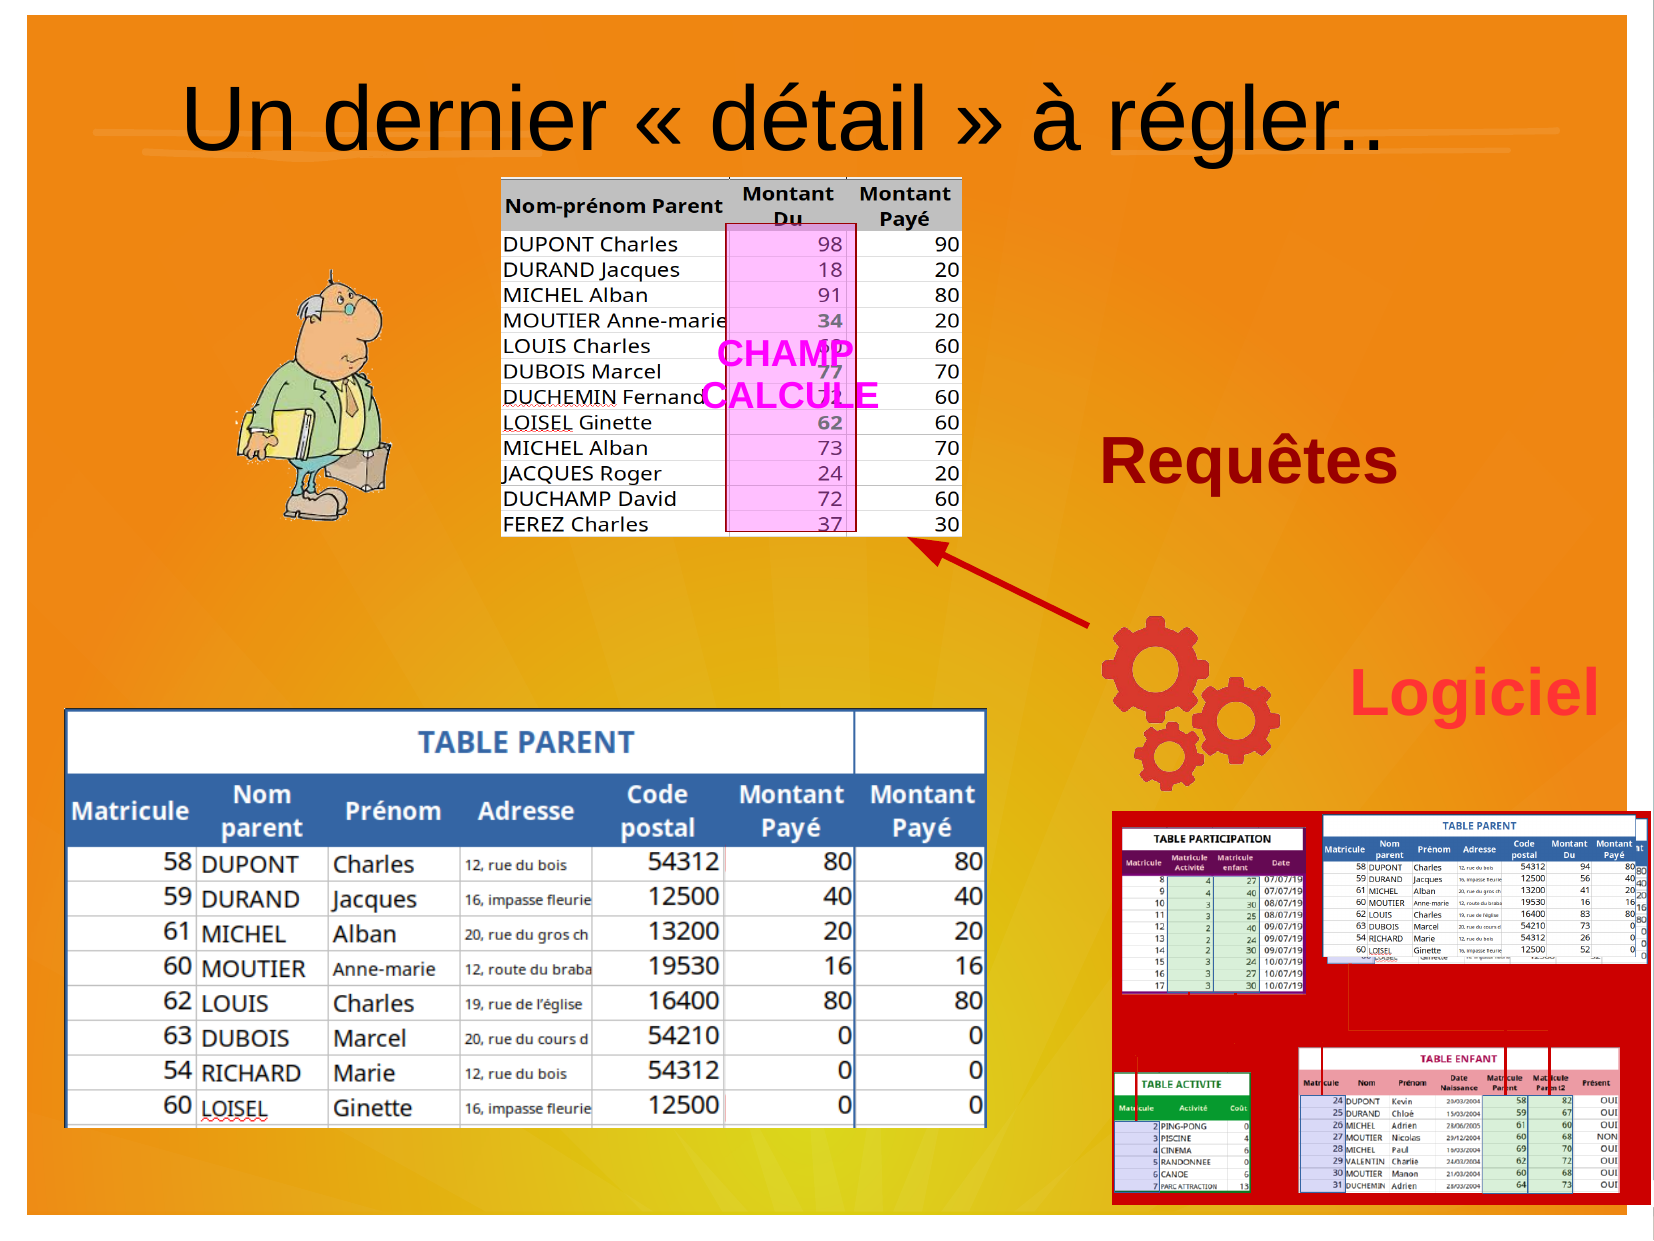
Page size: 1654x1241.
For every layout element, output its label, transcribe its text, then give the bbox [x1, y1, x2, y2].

title Un dernier « détail » à régler.. [158, 0, 1411, 271]
picture [200, 267, 443, 533]
picture [501, 177, 962, 537]
picture [64, 708, 987, 1128]
text_box Requêtes [1037, 398, 1463, 529]
text_box Logiciel [1322, 649, 1628, 743]
text_box CHAMP CALCULE [725, 223, 856, 532]
picture [1088, 594, 1652, 1205]
